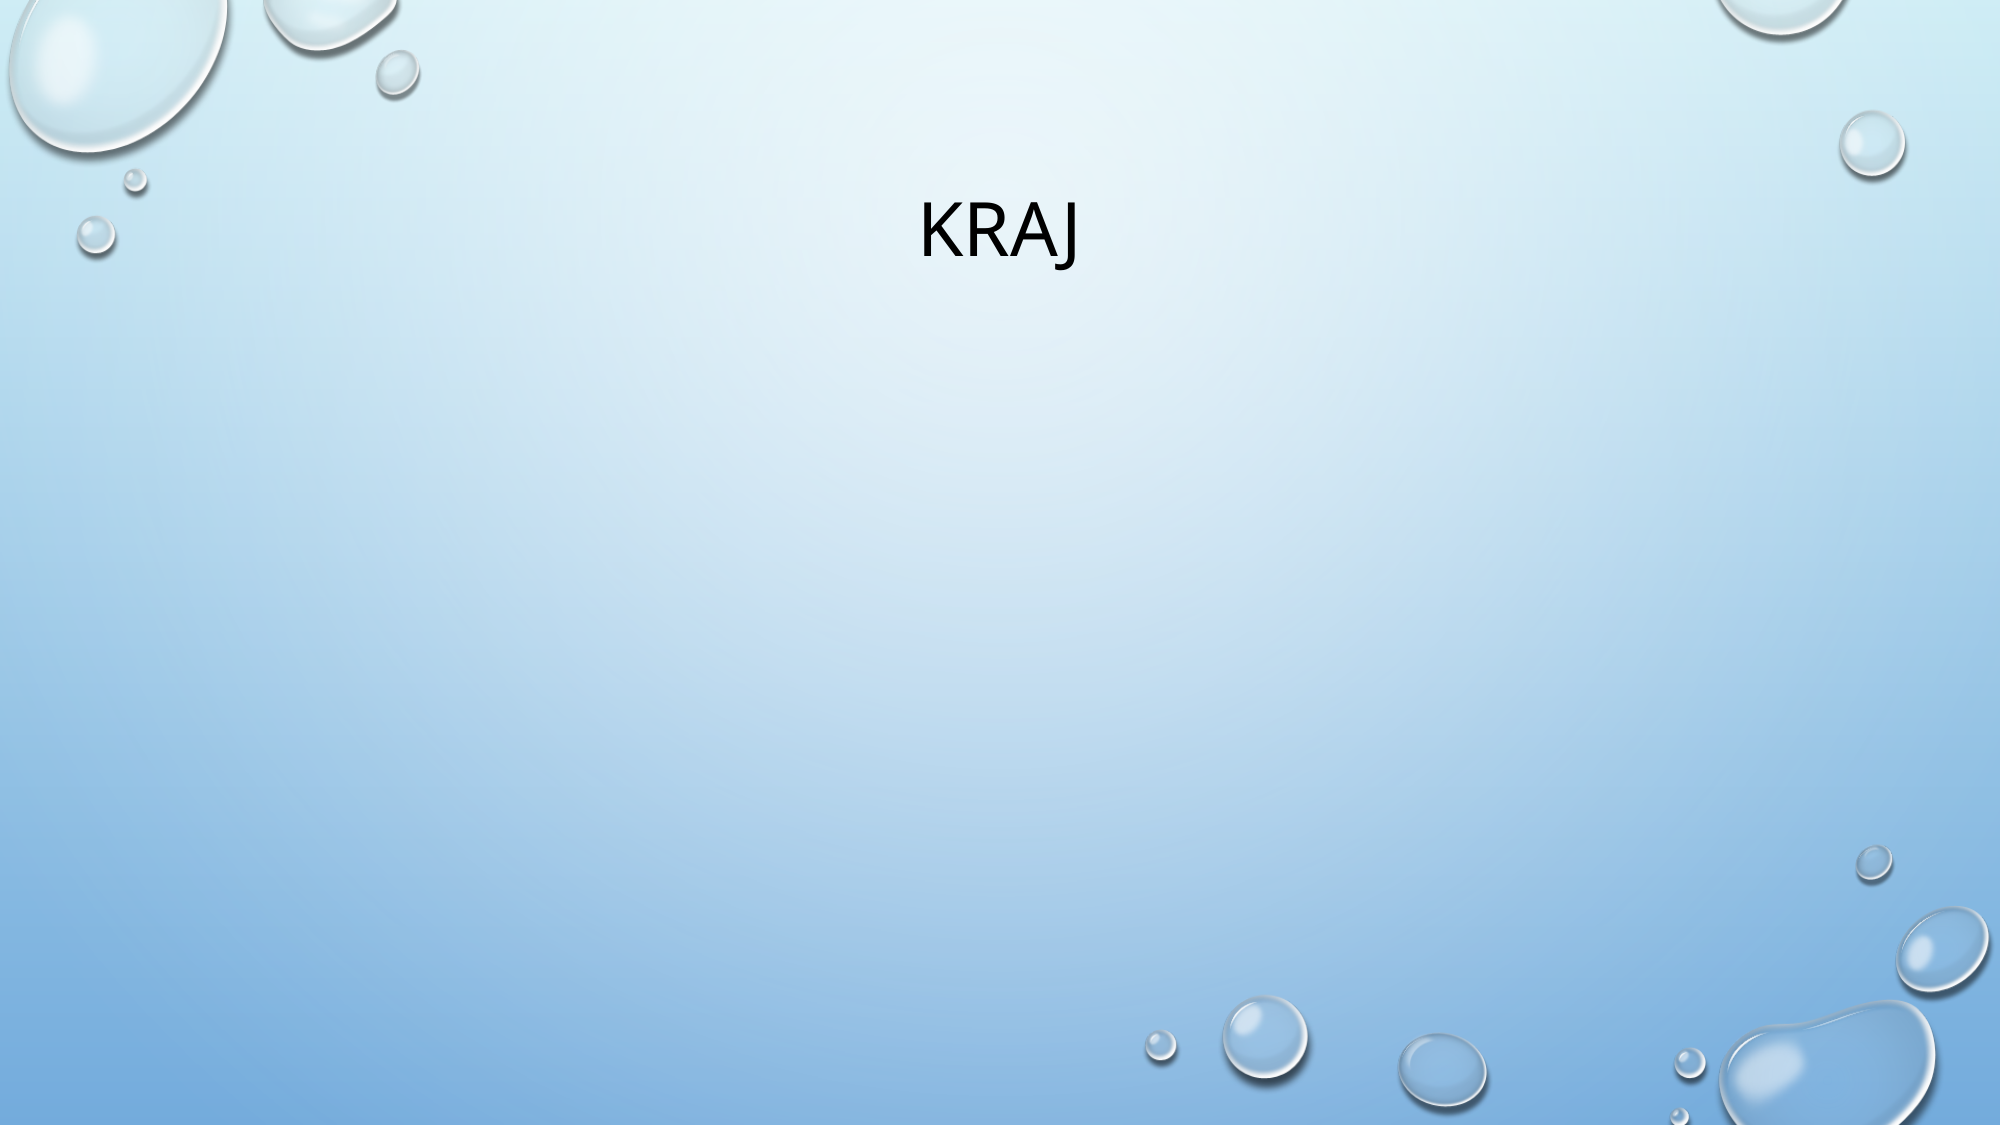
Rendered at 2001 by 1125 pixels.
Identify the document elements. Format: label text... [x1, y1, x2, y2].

title KRAJ [149, 101, 1851, 364]
